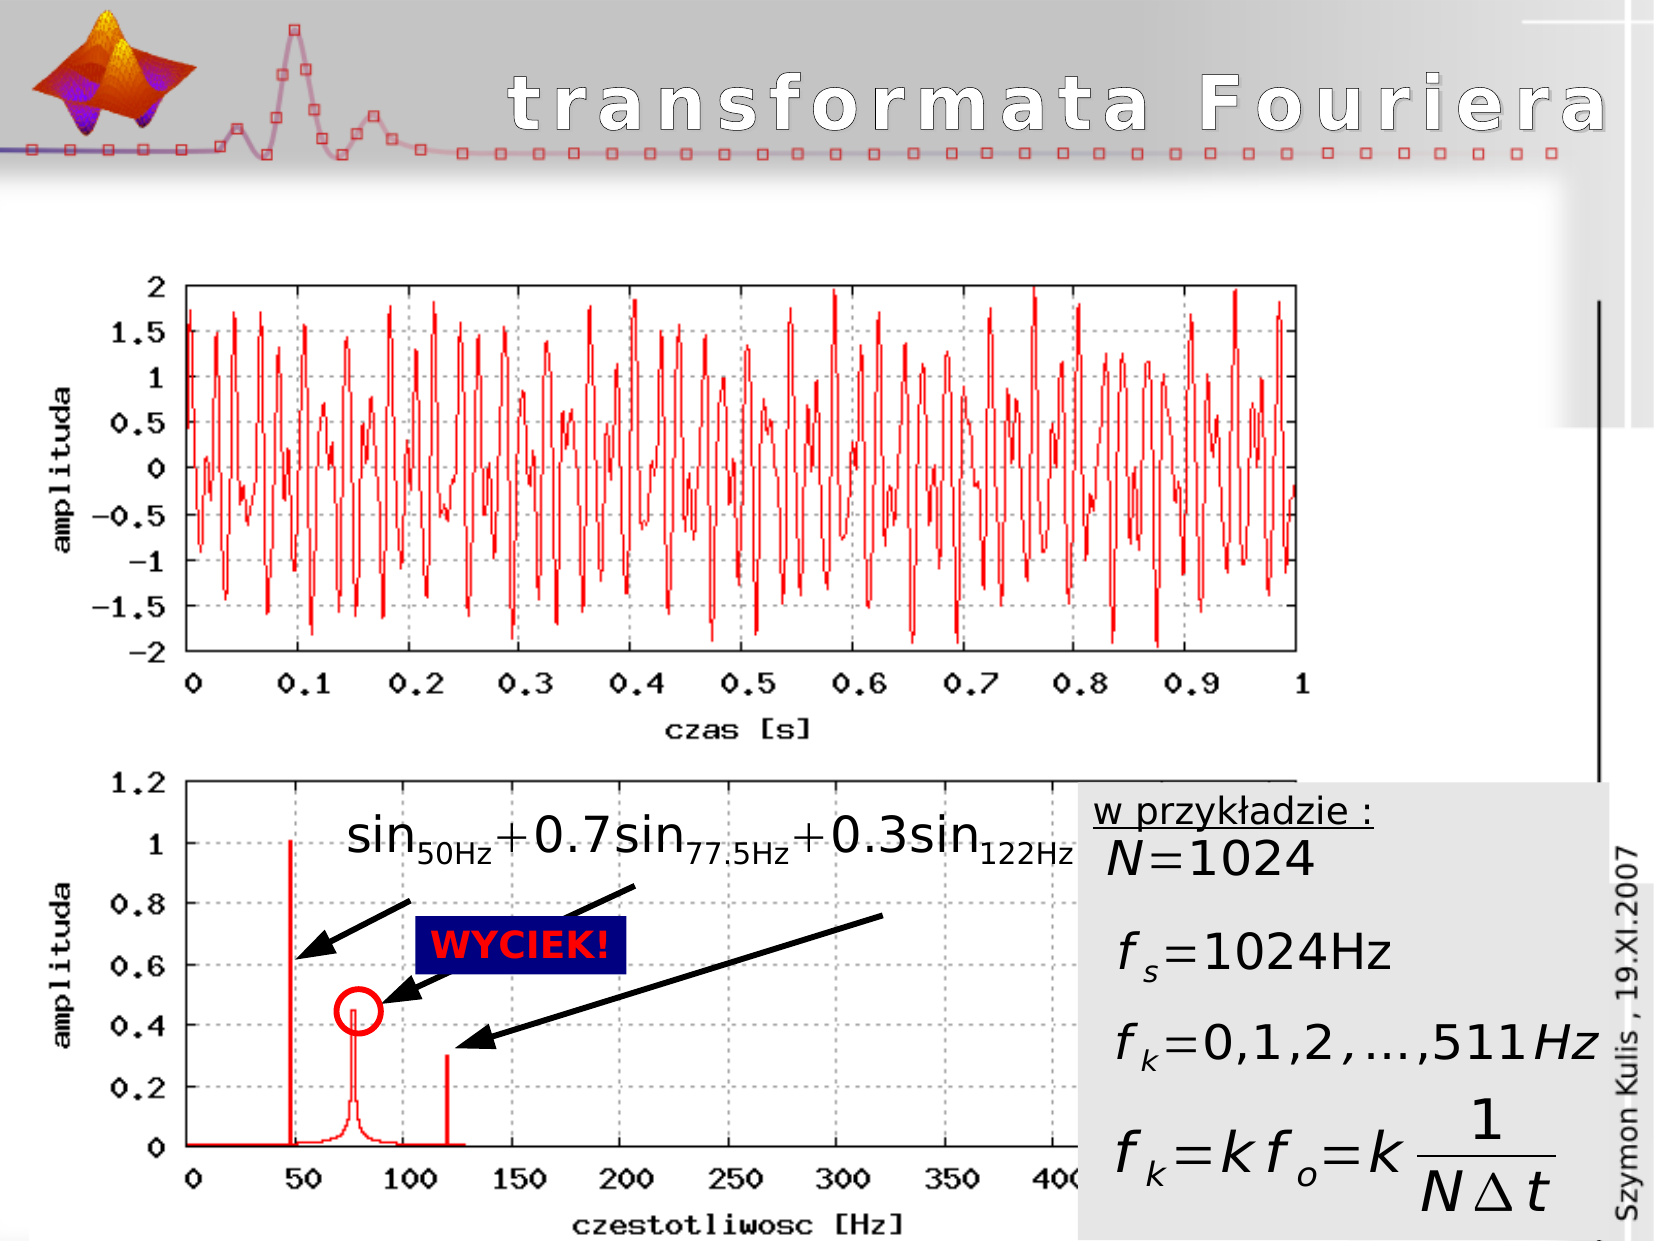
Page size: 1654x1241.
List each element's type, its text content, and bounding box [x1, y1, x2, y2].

title transformata Fouriera [14, 36, 1610, 171]
chart [339, 805, 1078, 872]
chart [1107, 1087, 1565, 1226]
chart [1098, 830, 1321, 886]
text_box w przykładzie : [1077, 782, 1610, 1241]
text_box WYCIEK! [415, 916, 623, 975]
chart [1110, 923, 1394, 990]
chart [1107, 1014, 1604, 1078]
picture [0, 0, 1654, 1241]
